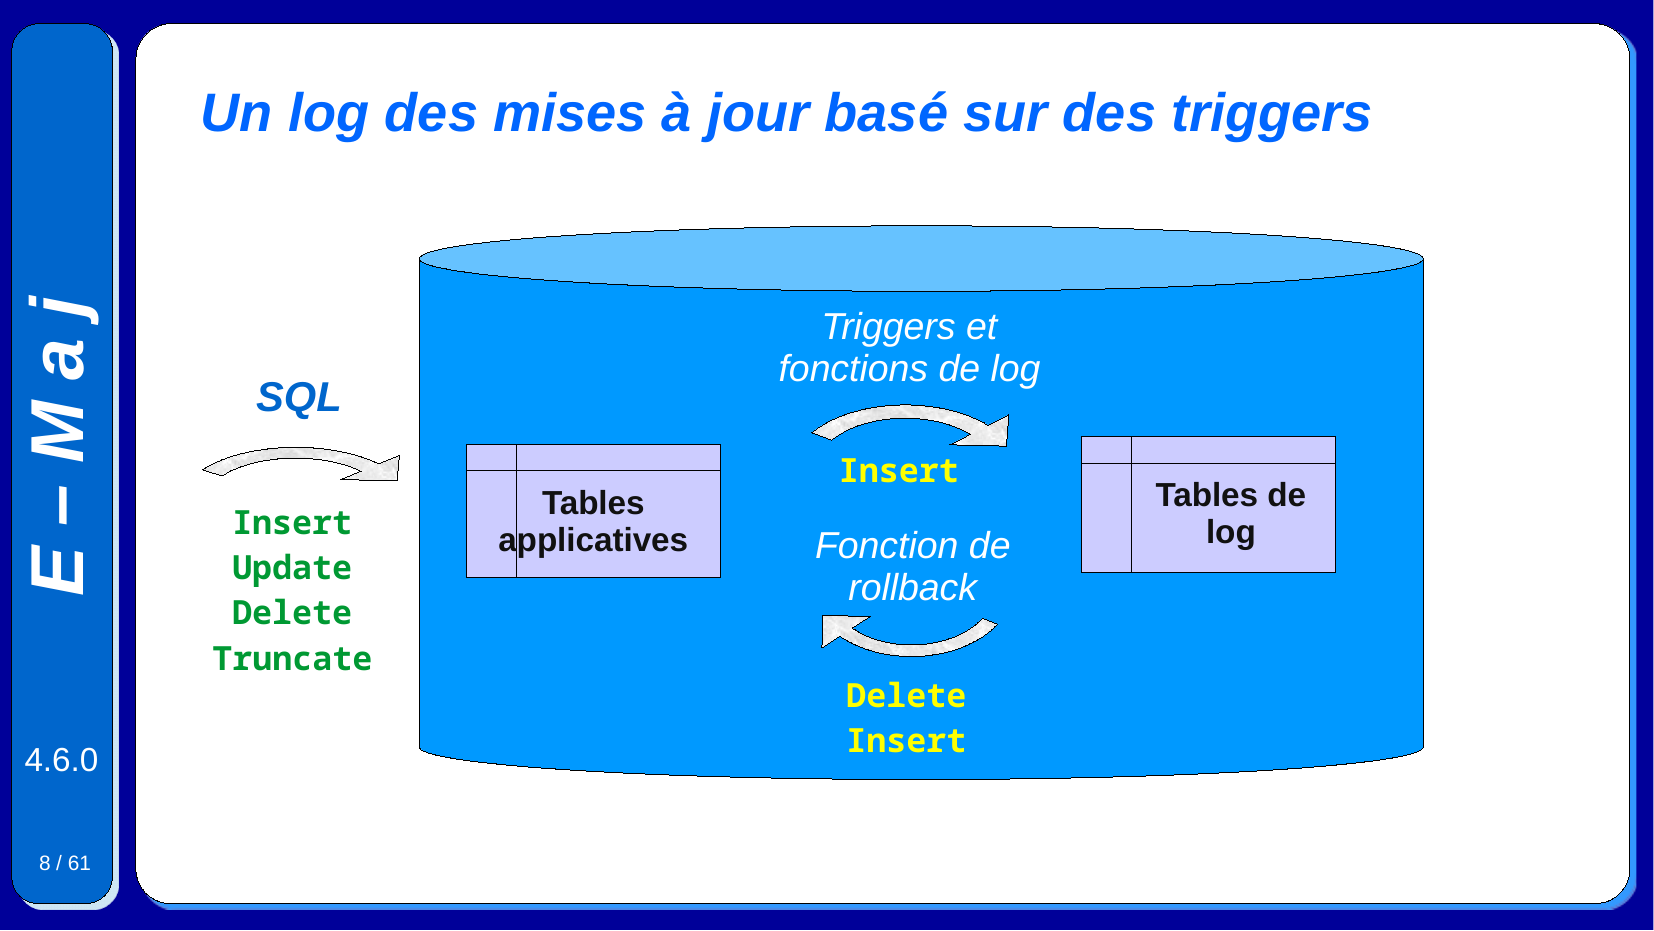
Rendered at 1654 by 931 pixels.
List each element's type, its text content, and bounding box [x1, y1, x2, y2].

text_box Triggers et fonctions de log [761, 298, 1058, 398]
text_box Insert [817, 439, 981, 494]
text_box Insert Update Delete Truncate [183, 491, 402, 661]
text_box Tables applicatives [448, 476, 739, 569]
text_box [419, 260, 1424, 780]
title Un log des mises à jour basé sur des triggers [200, 34, 1575, 191]
text_box Tables de log [1138, 468, 1323, 561]
text_box SQL [194, 366, 404, 428]
text_box Fonction de rollback [755, 516, 1070, 616]
text_box Delete Insert [802, 664, 1010, 759]
text_box [202, 447, 400, 481]
text_box table [419, 225, 1424, 292]
